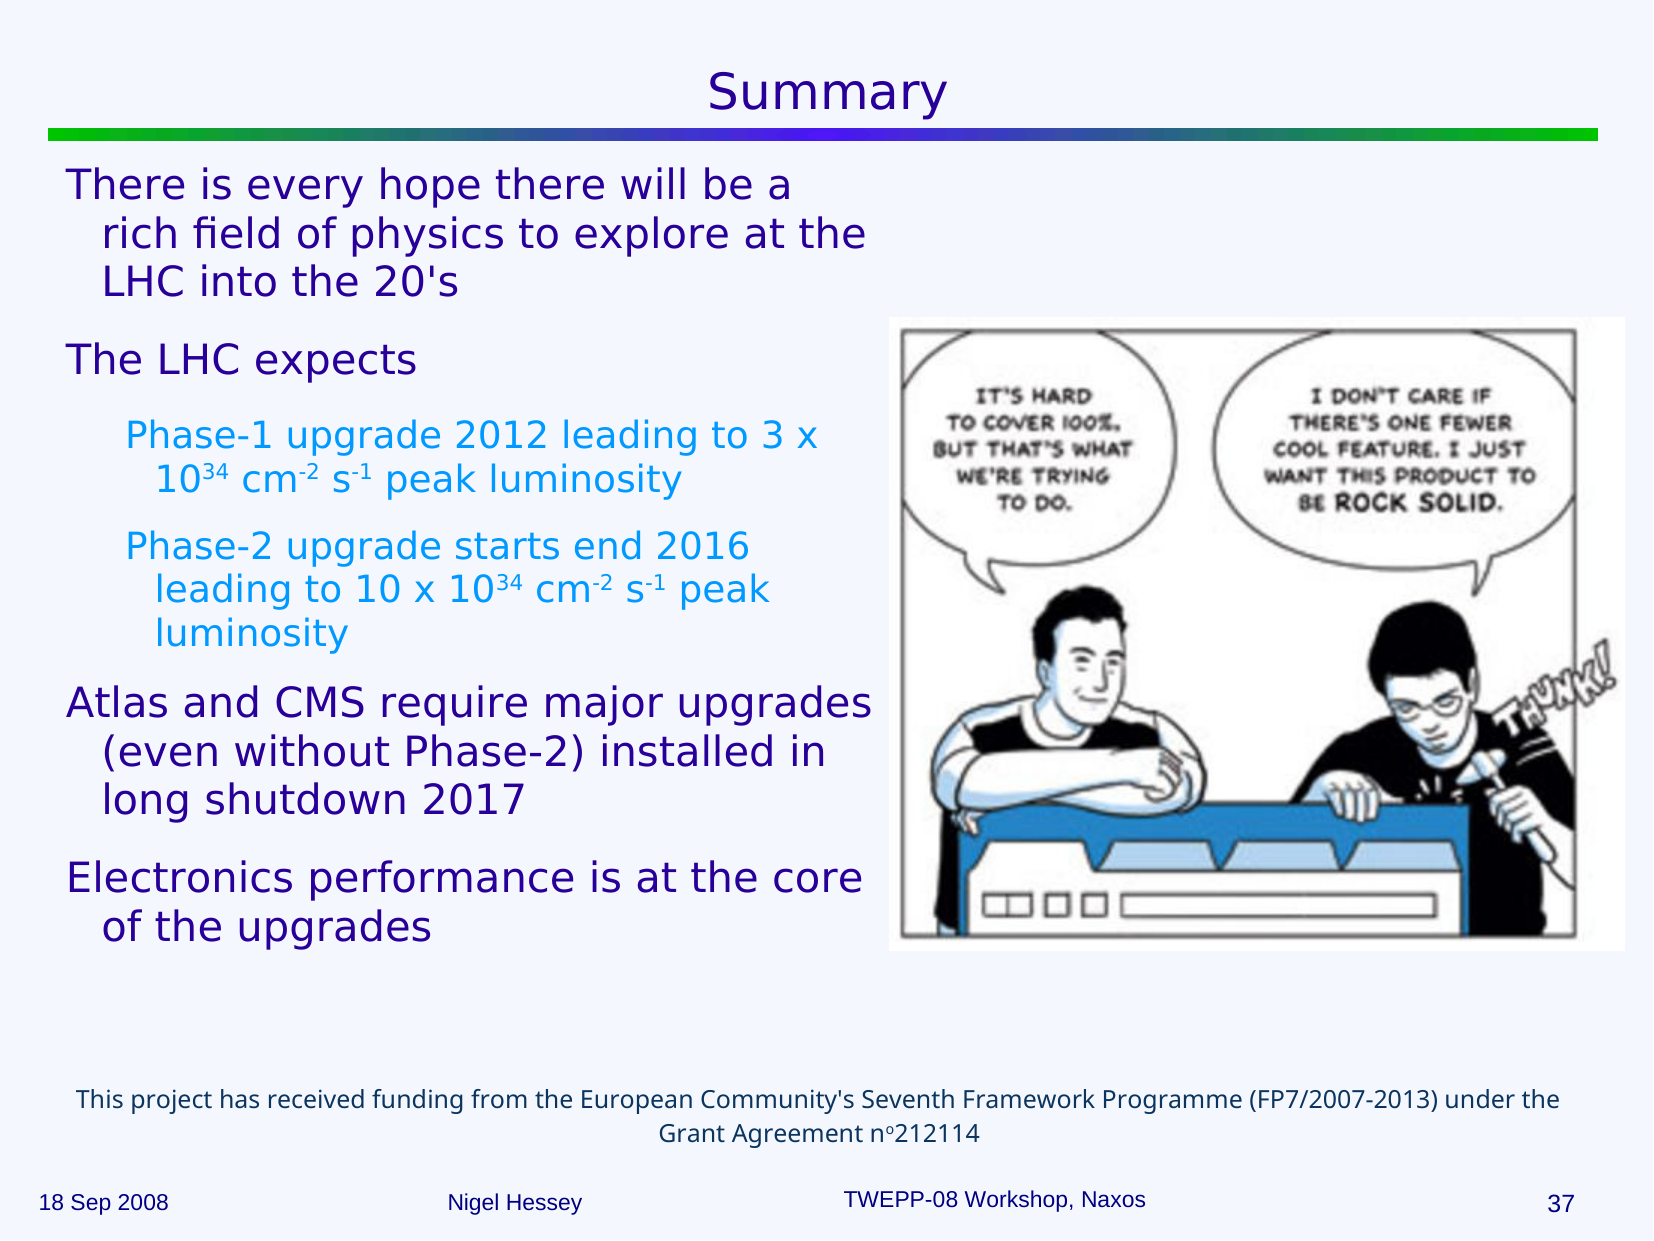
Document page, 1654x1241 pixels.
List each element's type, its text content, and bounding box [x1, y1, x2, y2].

picture [1563, 128, 1598, 141]
list There is every hope there will be a rich field of physics to explore at the LHC into the 20's The LHC expects Phase-1 upgrade 2012 leading to 3 x 1034 cm-2 s-1 peak luminosity Phase-2 upgrade starts end 2016 leading to 10 x 1034 cm-2 s-1 peak luminosity Atlas and CMS require major upgrades (even without Phase-2) installed in long shutdown 2017 Electronics performance is at the core of the upgrades [48, 161, 876, 1067]
title Summary [95, 37, 1563, 146]
text_box This project has received funding from the European Community's Seventh Framework Programme (FP7/2007-2013) under the Grant Agreement no212114 [48, 1074, 1591, 1158]
picture [889, 317, 1625, 951]
picture [48, 128, 95, 141]
